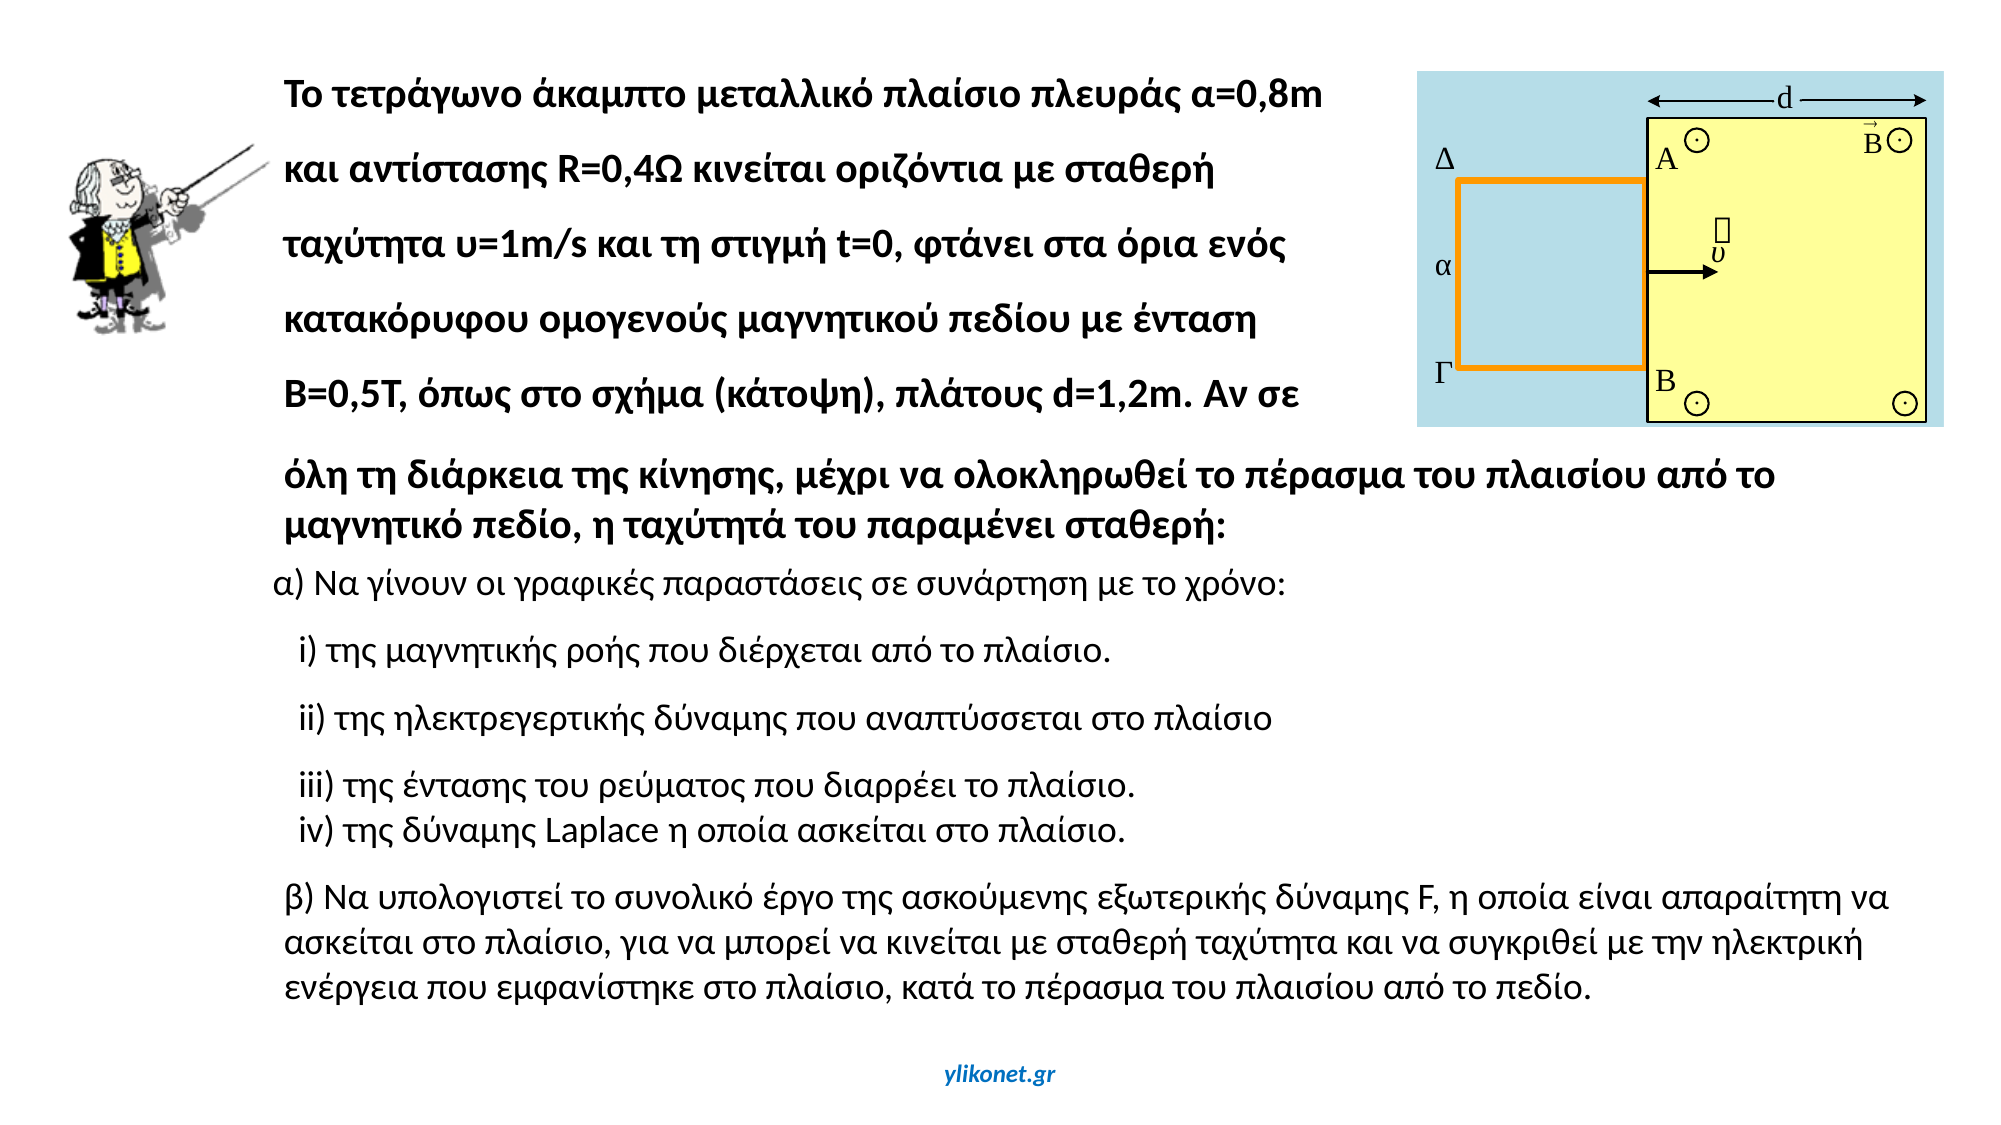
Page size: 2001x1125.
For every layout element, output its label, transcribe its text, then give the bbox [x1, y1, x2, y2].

text_box β) Να υπολογιστεί το συνολικό έργο της ασκούμενης εξωτερικής δύναμης F, η οποία είναι απαραίτητη να ασκείται στο πλαίσιο, για να μπορεί να κινείται με σταθερή ταχύτητα και να συγκριθεί με την ηλεκτρική ενέργεια που εμφανίστηκε στο πλαίσιο, κατά το πέρασμα του πλαισίου από το πεδίο. [268, 864, 1961, 1017]
text_box α) Να γίνουν οι γραφικές παραστάσεις σε συνάρτηση με το χρόνο: i) της μαγνητικής ροής που διέρχεται από το πλαίσιο. ii) της ηλεκτρεγερτικής δύναμης που αναπτύσσεται στο πλαίσιο iii) της έντασης του ρεύματος που διαρρέει το πλαίσιο. iv) της δύναμης Laplace η οποία ασκείται στο πλαίσιο. [257, 527, 1390, 862]
text_box όλη τη διάρκεια της κίνησης, μέχρι να ολοκληρωθεί το πέρασμα του πλαισίου από το μαγνητικό πεδίο, η ταχύτητά του παραμένει σταθερή: [268, 439, 1933, 556]
picture [56, 139, 258, 332]
text_box Το τετράγωνο άκαμπτο μεταλλικό πλαίσιο πλευράς α=0,8m και αντίστασης R=0,4Ω κινείται οριζόντια με σταθερή ταχύτητα υ=1m/s και τη στιγμή t=0, φτάνει στα όρια ενός κατακόρυφου ομογενούς μαγνητικού πεδίου με ένταση Β=0,5Τ, όπως στο σχήμα (κάτοψη), πλάτους d=1,2m. Αν σε [268, 33, 1346, 420]
text_box ylikonet.gr [683, 1042, 1317, 1103]
picture [1416, 70, 1944, 428]
